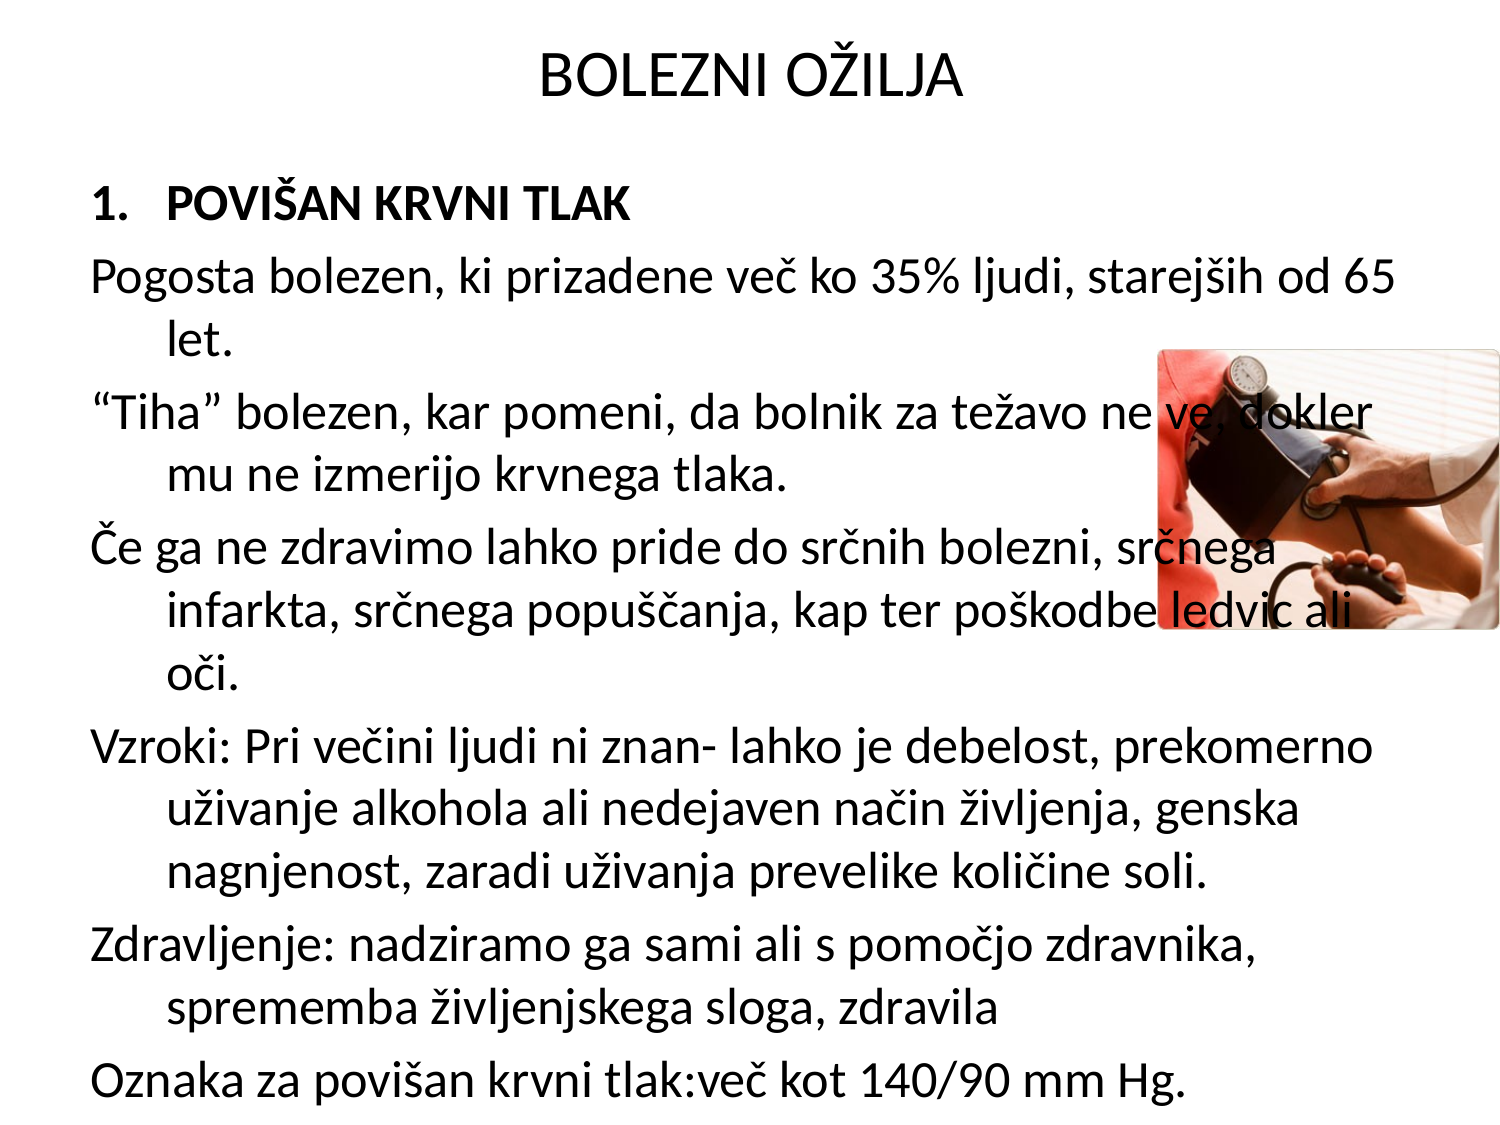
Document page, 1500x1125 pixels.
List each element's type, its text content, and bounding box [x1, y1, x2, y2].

picture [1425, 349, 1500, 630]
title BOLEZNI OŽILJA [76, 0, 1427, 140]
list POVIŠAN KRVNI TLAK Pogosta bolezen, ki prizadene več ko 35% ljudi, starejših od 65 let. “Tiha” bolezen, kar pomeni, da bolnik za težavo ne ve, dokler mu ne izmerijo krvnega tlaka. Če ga ne zdravimo lahko pride do srčnih bolezni, srčnega infarkta, srčnega popuščanja, kap ter poškodbe ledvic ali oči. Vzroki: Pri večini ljudi ni znan- lahko je debelost, prekomerno uživanje alkohola ali nedejaven način življenja, genska nagnjenost, zaradi uživanja prevelike količine soli. Zdravljenje: nadziramo ga sami ali s pomočjo zdravnika, sprememba življenjskega sloga, zdravila Oznaka za povišan krvni tlak:več kot 140/90 mm Hg. [75, 160, 1425, 1125]
